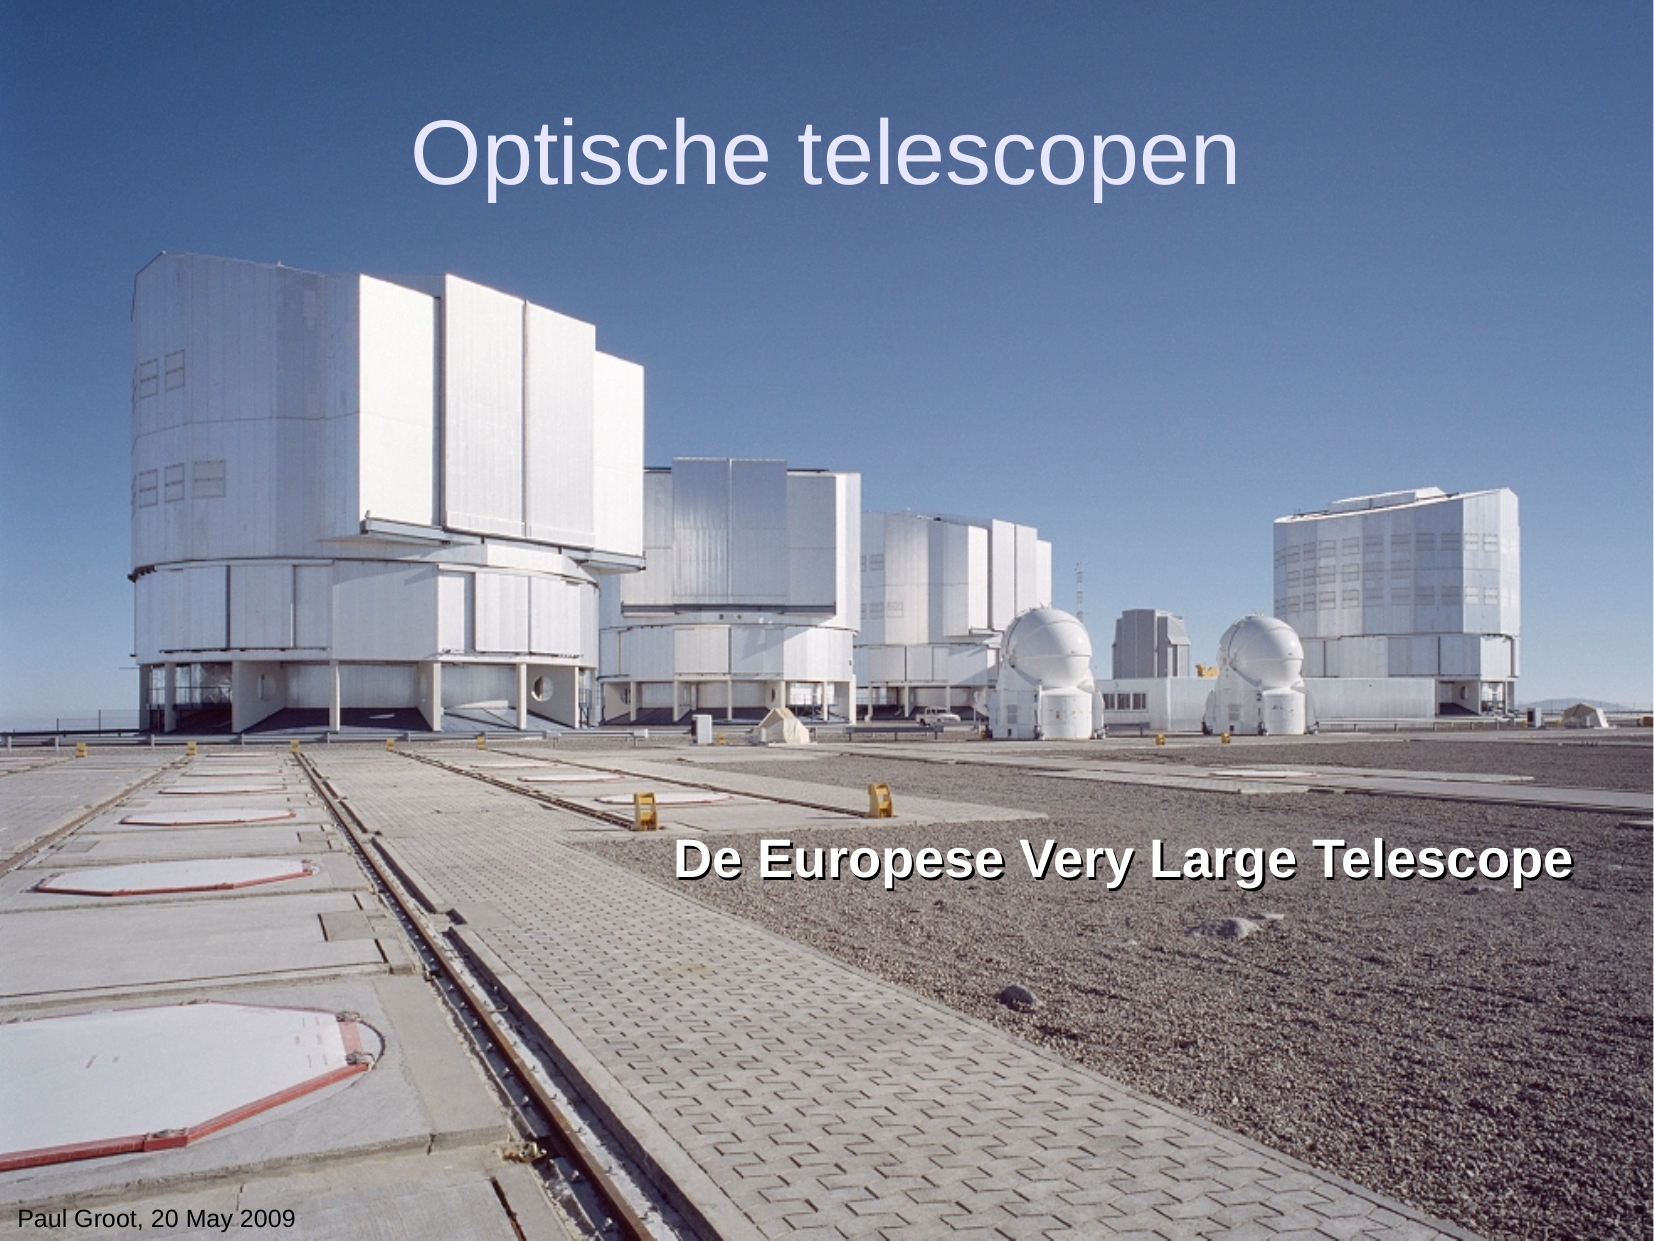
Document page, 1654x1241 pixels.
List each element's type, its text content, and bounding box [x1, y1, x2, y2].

text_box De Europese Very Large Telescope [658, 821, 1590, 897]
text_box Paul Groot, 20 May 2009 [2, 1197, 337, 1241]
picture [0, 0, 1654, 1241]
title Optische telescopen [82, 56, 1571, 250]
